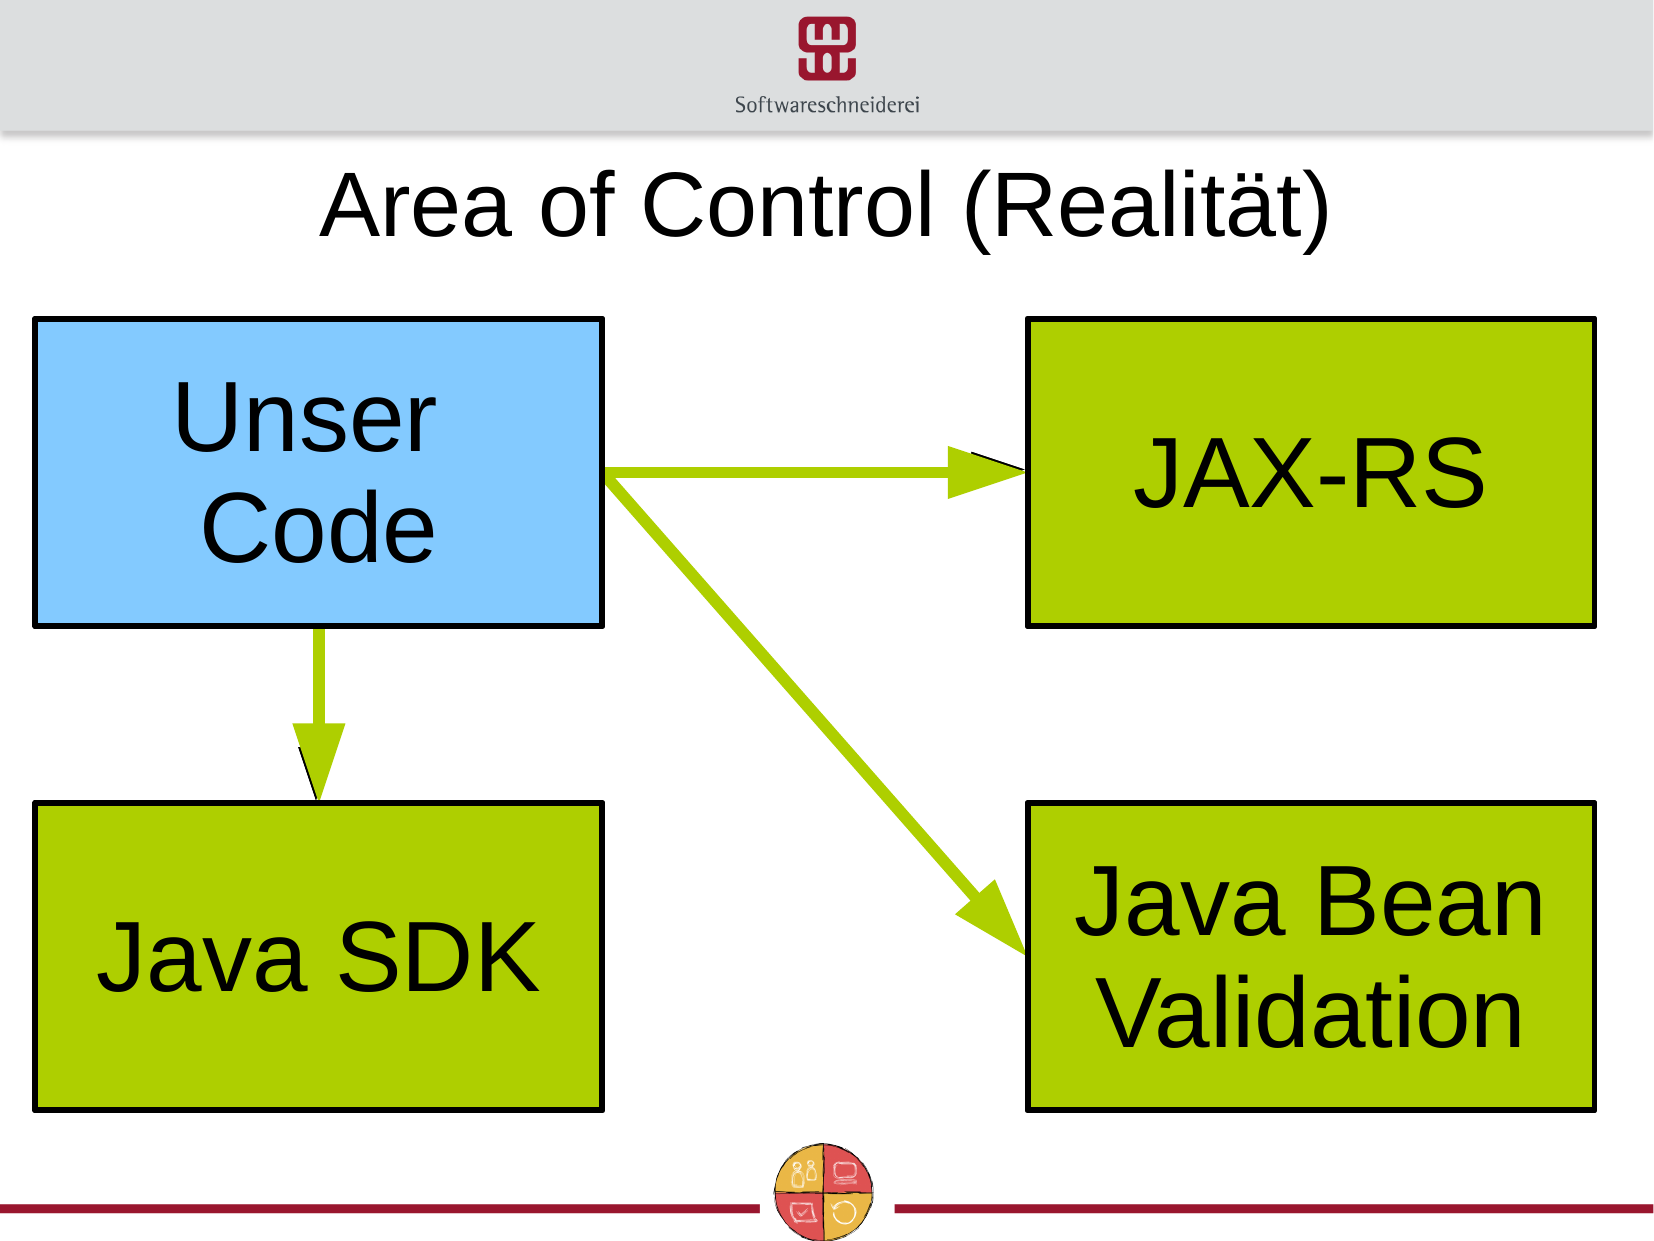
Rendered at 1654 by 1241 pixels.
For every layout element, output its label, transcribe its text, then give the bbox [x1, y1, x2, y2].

text_box Java Bean Validation [1027, 803, 1595, 1111]
title Area of Control (Realität) [82, 147, 1571, 257]
text_box JAX-RS [1027, 318, 1595, 626]
picture [0, 0, 1654, 1241]
text_box Java SDK [35, 803, 603, 1111]
text_box Unser Code [35, 318, 603, 626]
